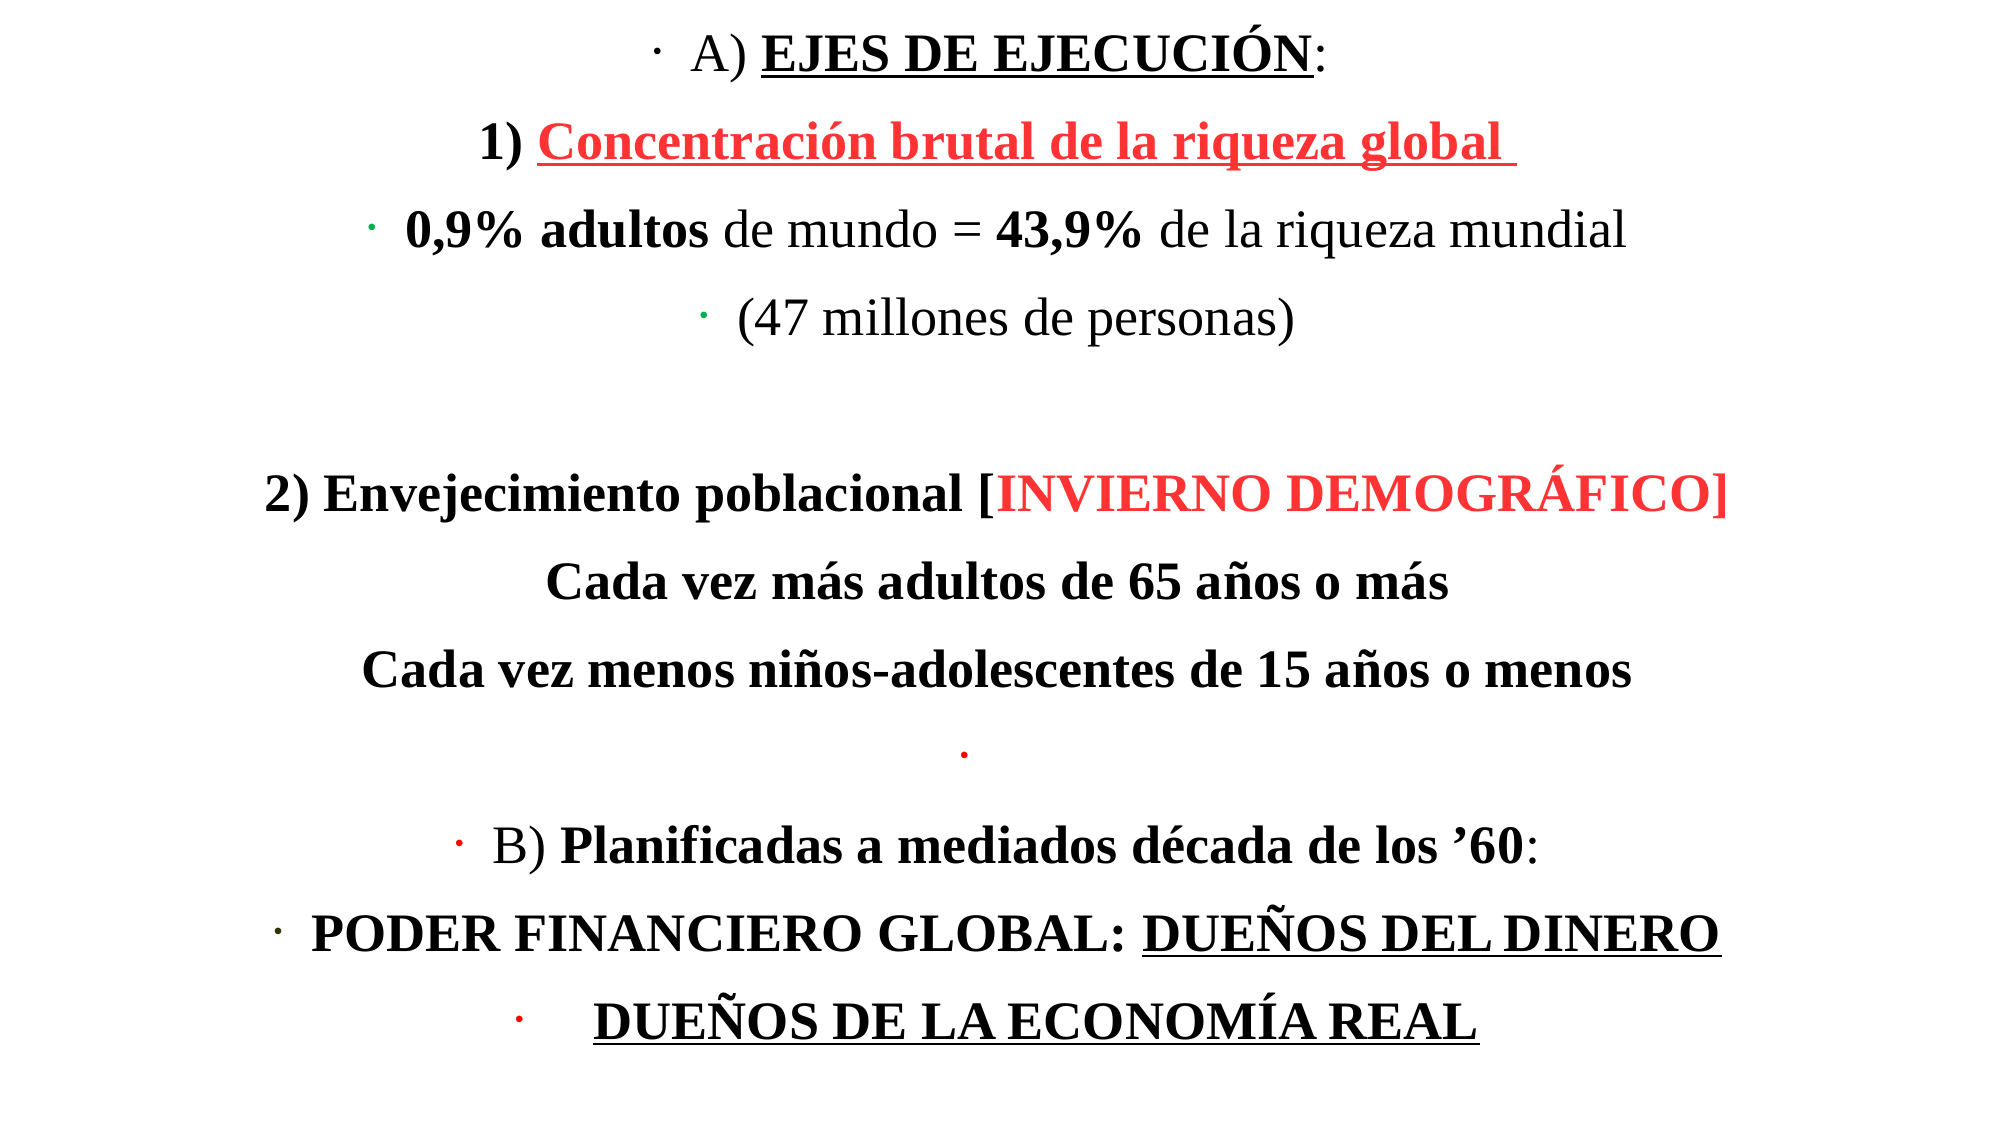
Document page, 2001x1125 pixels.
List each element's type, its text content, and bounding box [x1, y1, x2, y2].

list A) EJES DE EJECUCIÓN: 1) Concentración brutal de la riqueza global 0,9% adultos de mundo = 43,9% de la riqueza mundial (47 millones de personas) 2) Envejecimiento poblacional [INVIERNO DEMOGRÁFICO] Cada vez más adultos de 65 años o más Cada vez menos niños-adolescentes de 15 años o menos B) Planificadas a mediados década de los ’60: PODER FINANCIERO GLOBAL: DUEÑOS DEL DINERO DUEÑOS DE LA ECONOMÍA REAL [18, 17, 1978, 1082]
